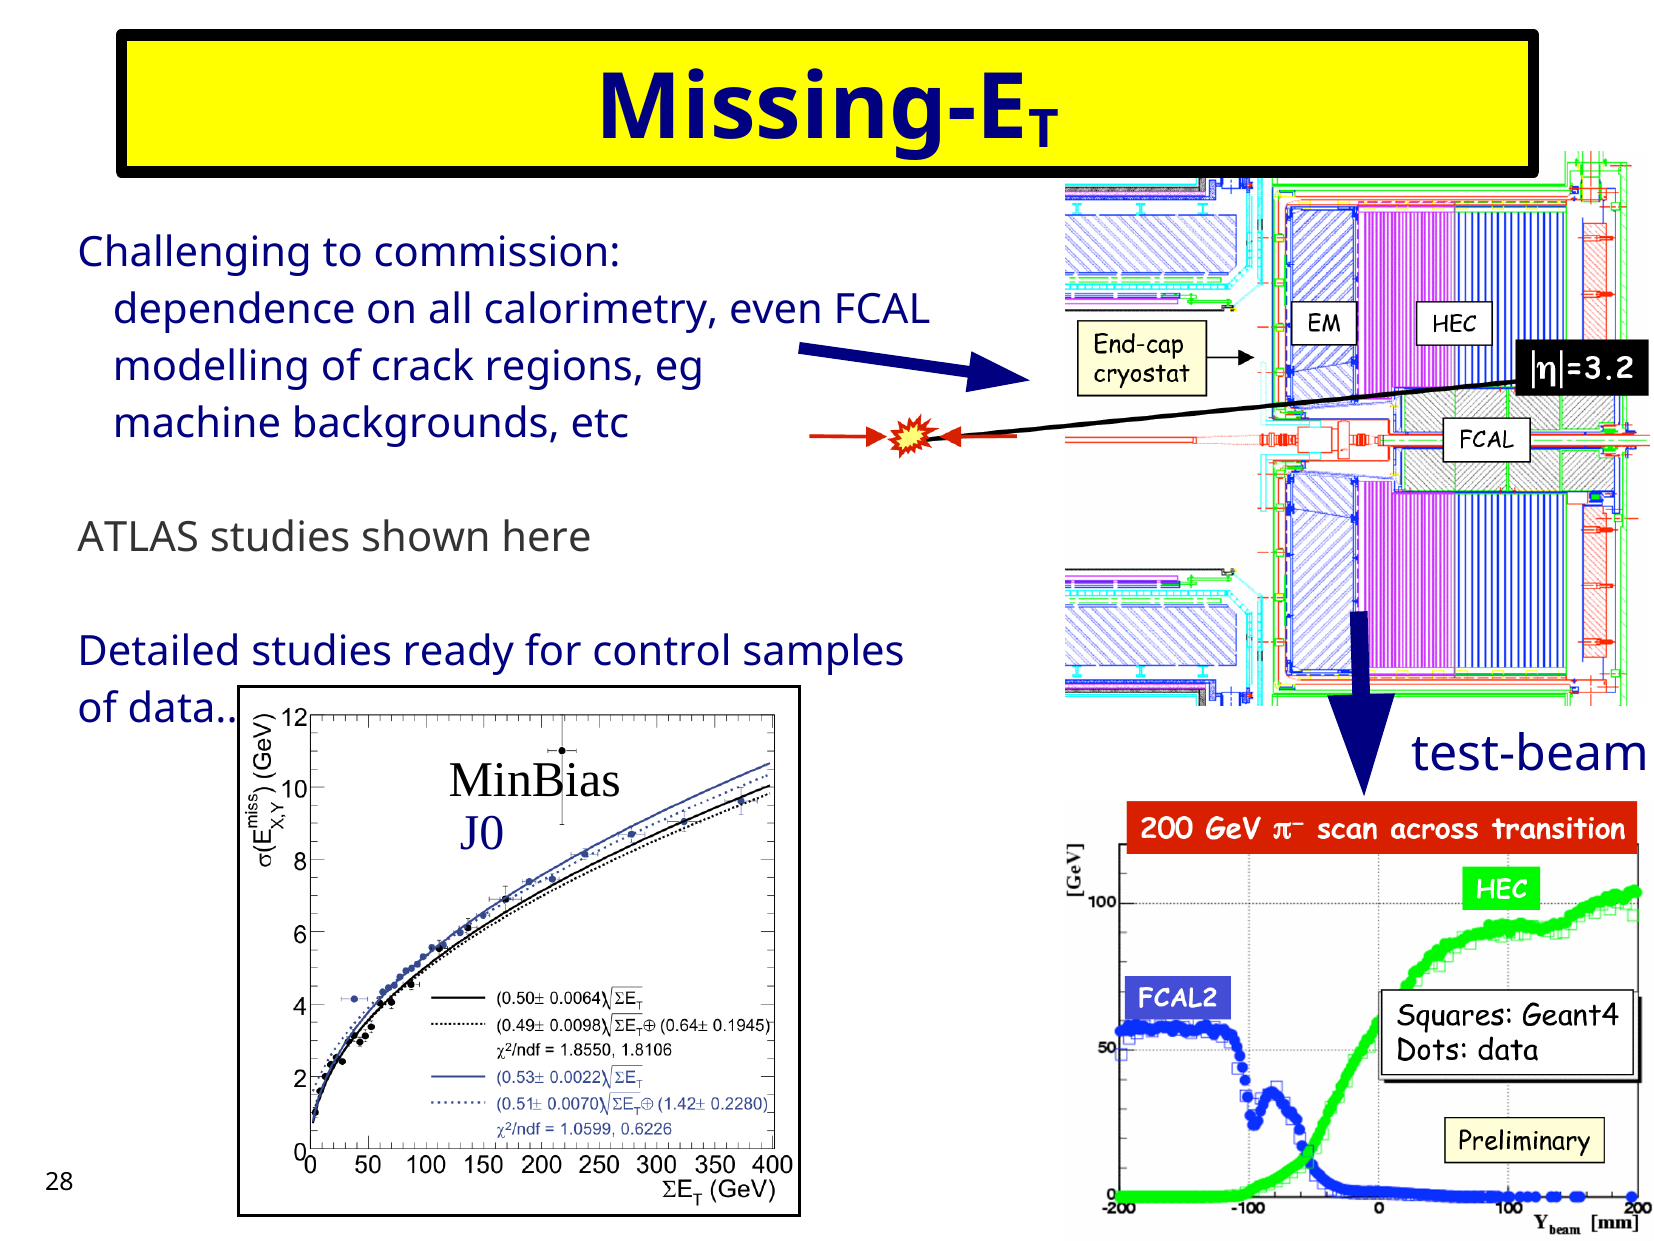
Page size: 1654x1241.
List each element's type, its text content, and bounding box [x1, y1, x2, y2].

text_box J0 [445, 797, 520, 869]
picture [796, 151, 1654, 706]
text_box MinBias [433, 743, 636, 815]
title Missing-ET [121, 35, 1534, 172]
text_box test-beam [1411, 717, 1654, 776]
picture [1062, 800, 1654, 1241]
text_box Challenging to commission: dependence on all calorimetry, even FCAL modelling of crack regions, eg machine backgrounds, etc ATLAS studies shown here Detailed studies ready for control samples of data... [77, 221, 1531, 1061]
picture [239, 687, 798, 1215]
